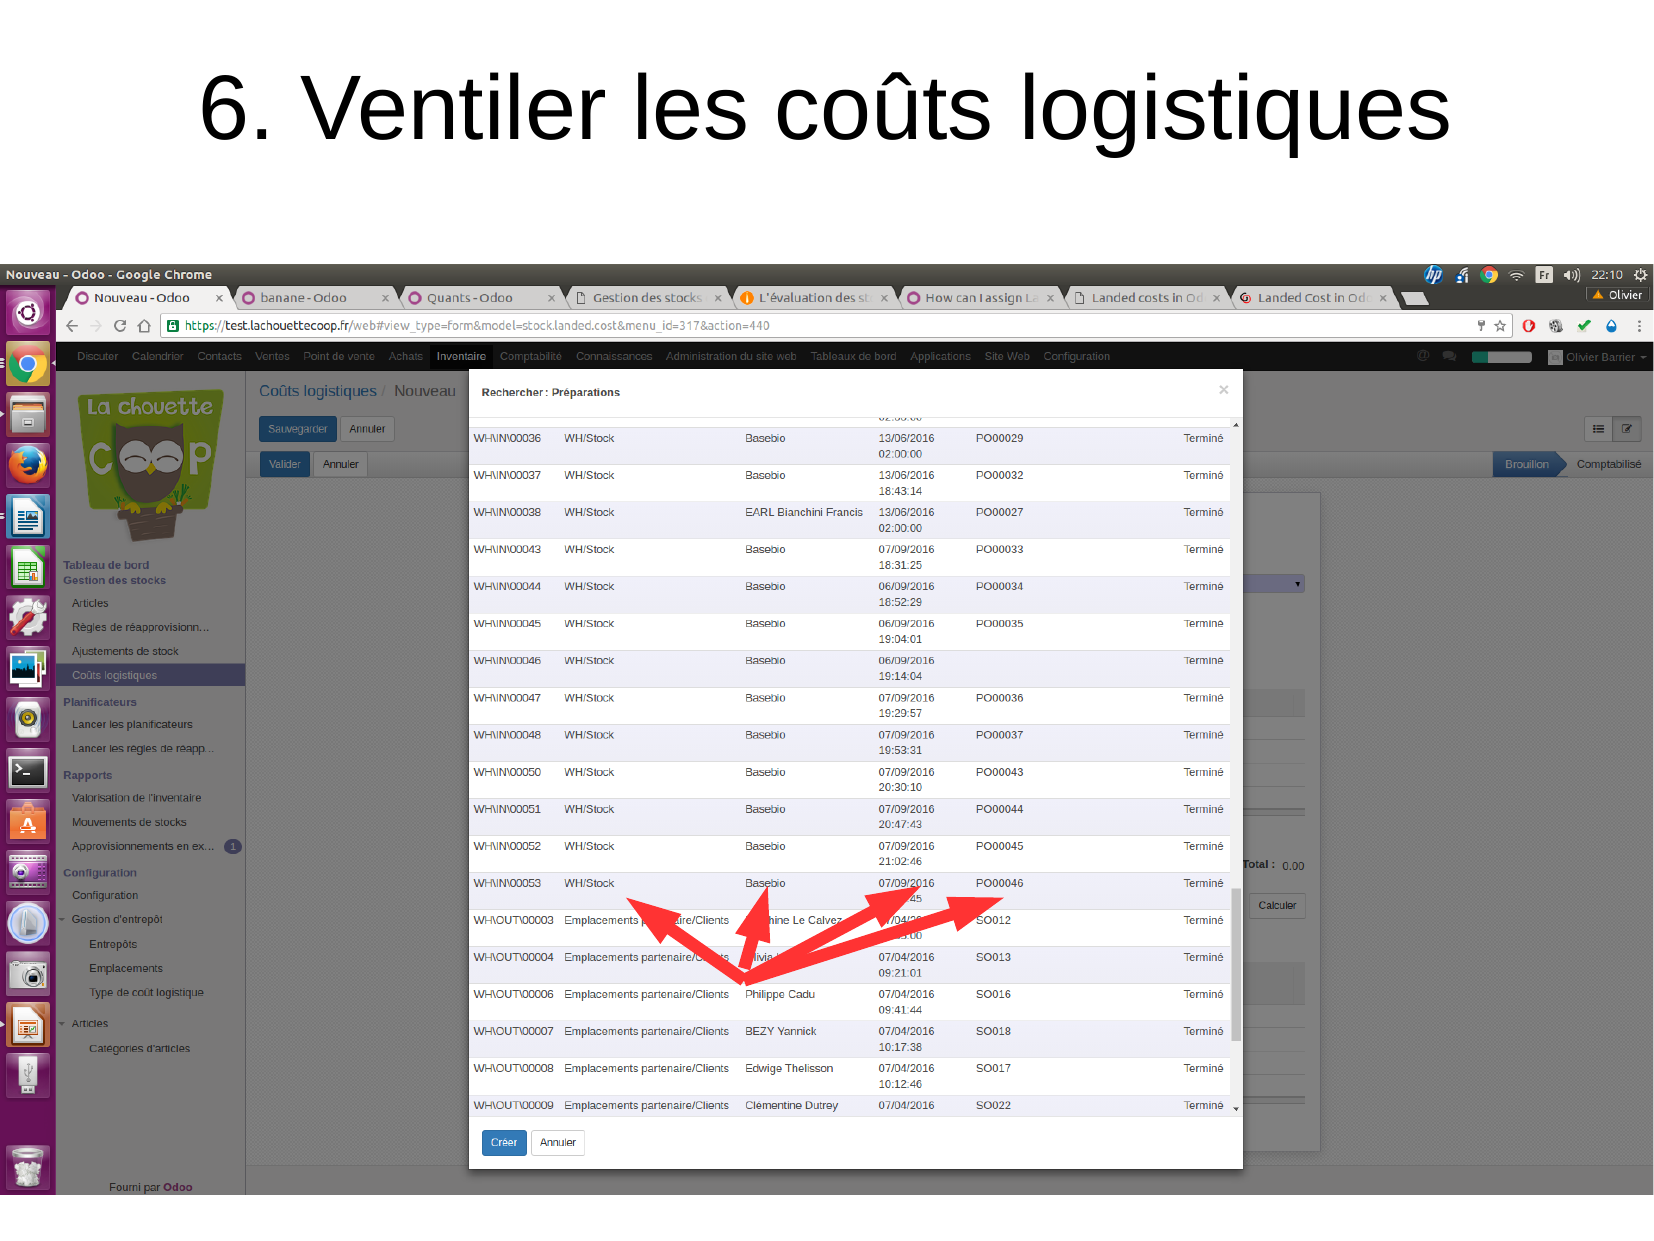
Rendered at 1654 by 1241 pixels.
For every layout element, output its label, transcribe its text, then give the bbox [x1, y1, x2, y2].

picture [0, 264, 1654, 1195]
title 6. Ventiler les coûts logistiques [82, 49, 1571, 166]
